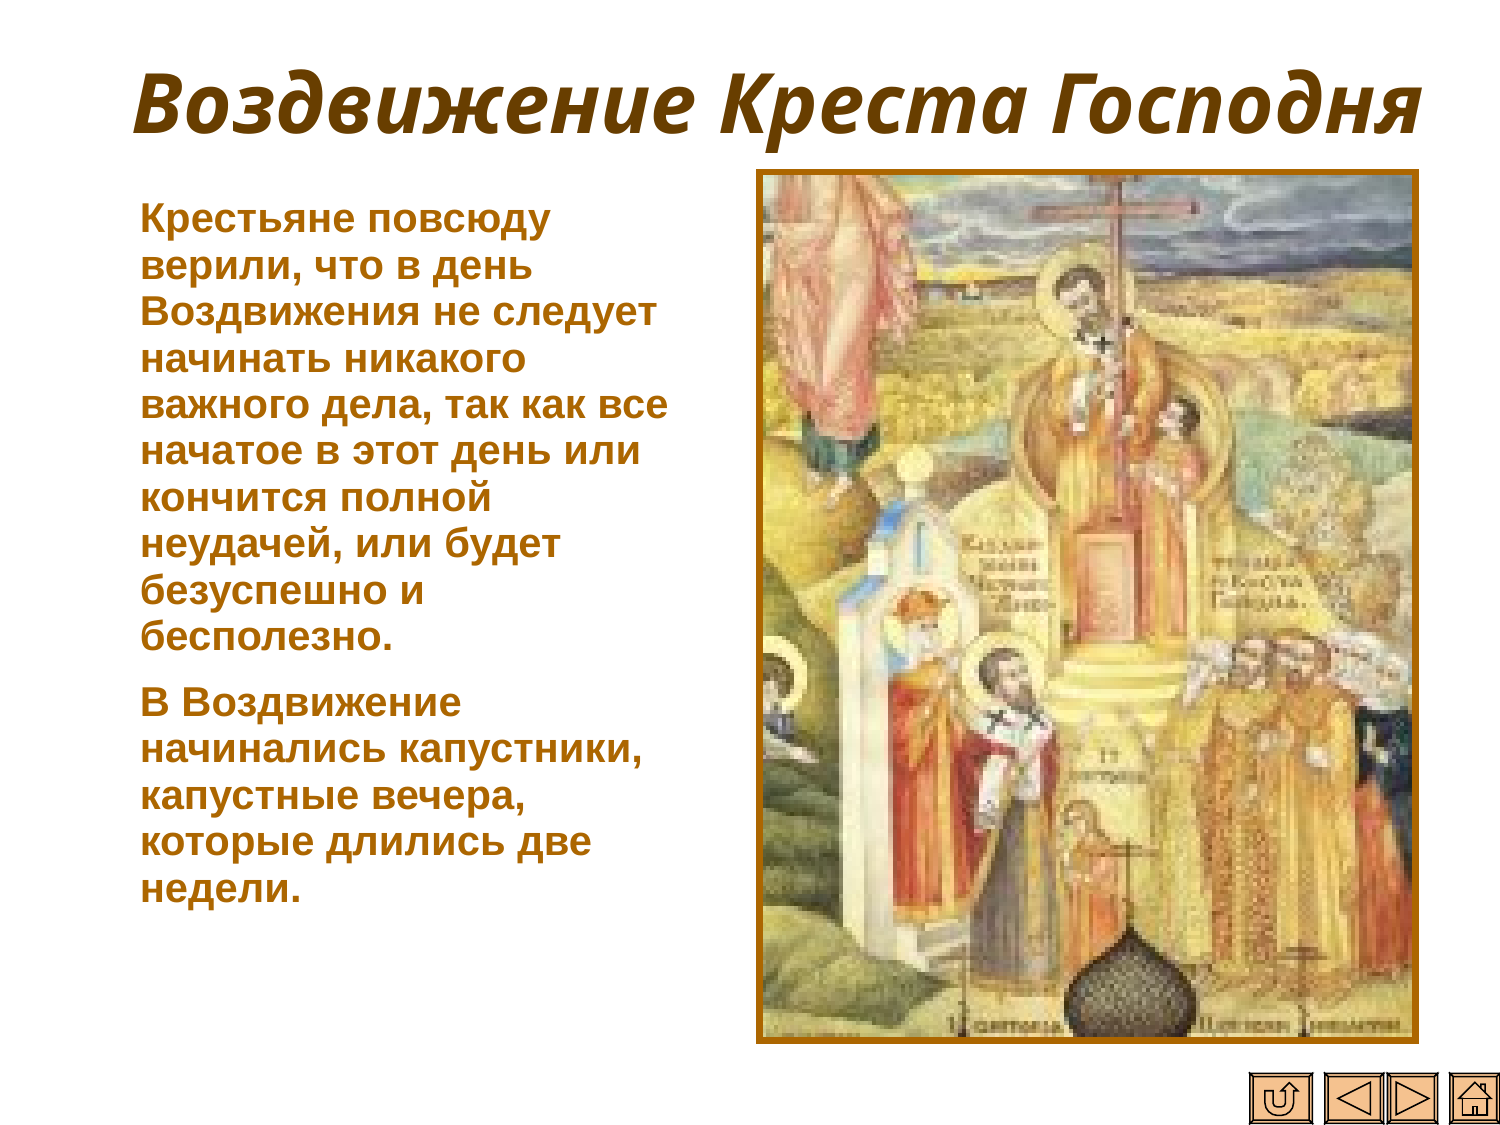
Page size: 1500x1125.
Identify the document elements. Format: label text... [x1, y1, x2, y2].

text_box [1449, 1073, 1500, 1124]
text_box [1387, 1073, 1438, 1124]
picture [762, 174, 1413, 1038]
text_box Крестьяне повсюду верили, что в день Воздвижения не следует начинать никакого важного дела, так как все начатое в этот день или кончится полной неудачей, или будет безуспешно и бесполезно. В Воздвижение начинались капустники, капустные вечера, которые длились две недели. [125, 187, 688, 919]
text_box Воздвижение Креста Господня [187, 37, 1370, 138]
text_box [1249, 1073, 1313, 1124]
text_box [1324, 1073, 1384, 1124]
